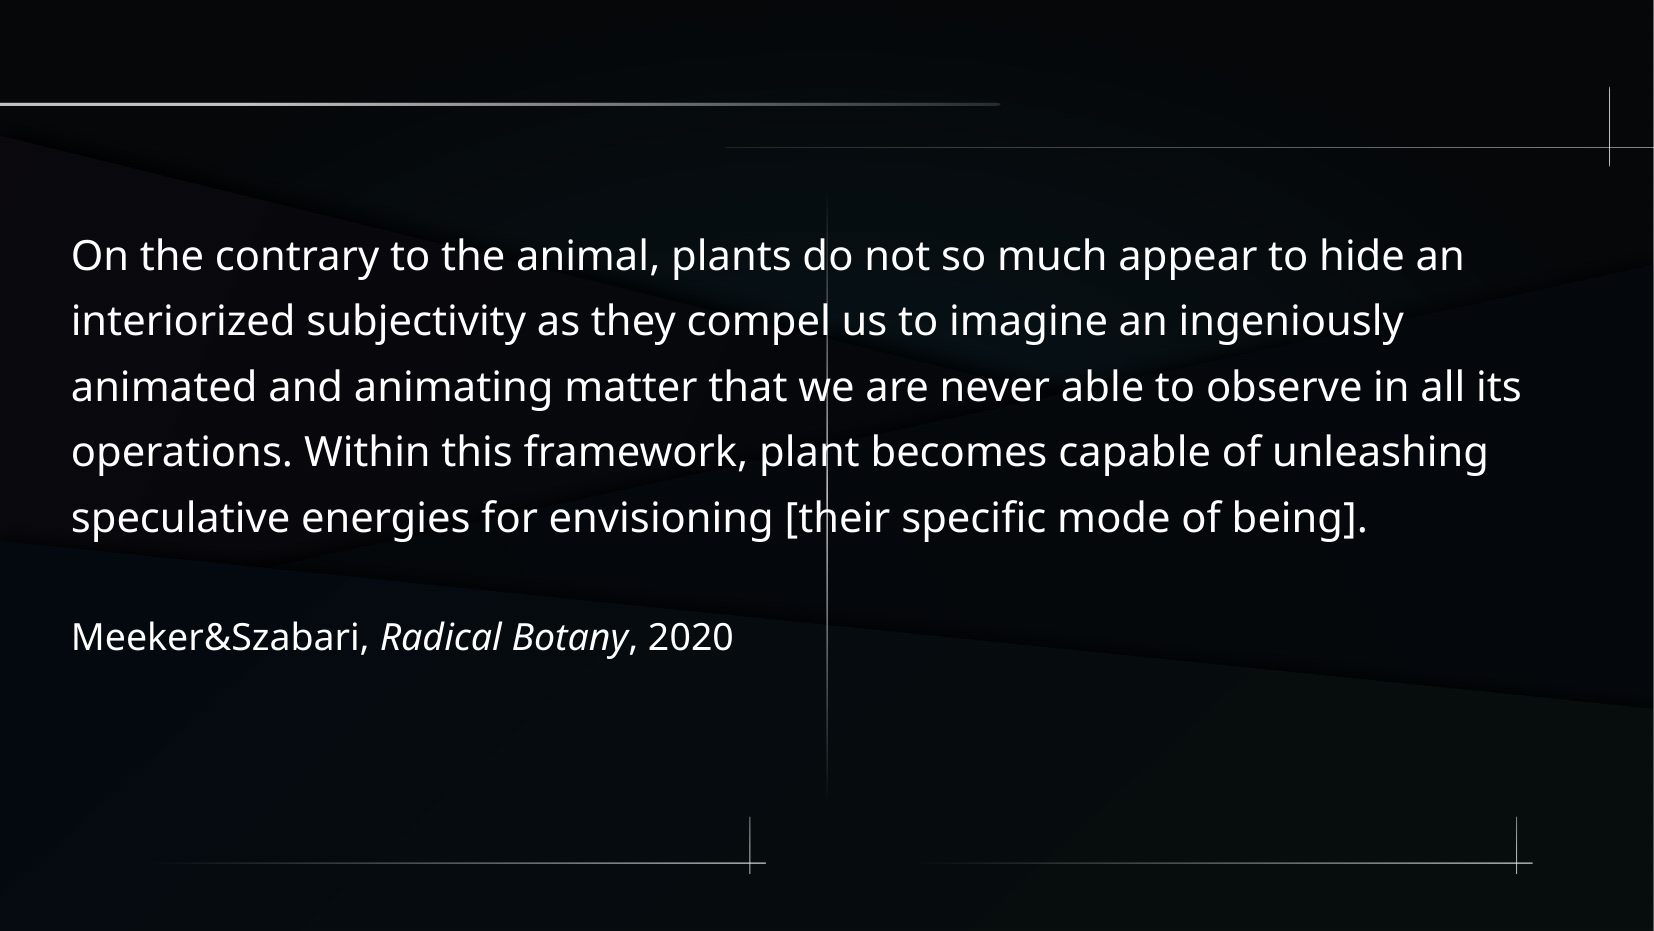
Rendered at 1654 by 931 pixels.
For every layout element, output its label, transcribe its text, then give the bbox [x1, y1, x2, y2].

title On the contrary to the animal, plants do not so much appear to hide an interiorized subjectivity as they compel us to imagine an ingeniously animated and animating matter that we are never able to observe in all its operations. Within this framework, plant becomes capable of unleashing speculative energies for envisioning [their specific mode of being]. Meeker&Szabari, Radical Botany, 2020 [70, 276, 1589, 603]
picture [0, 0, 1654, 931]
